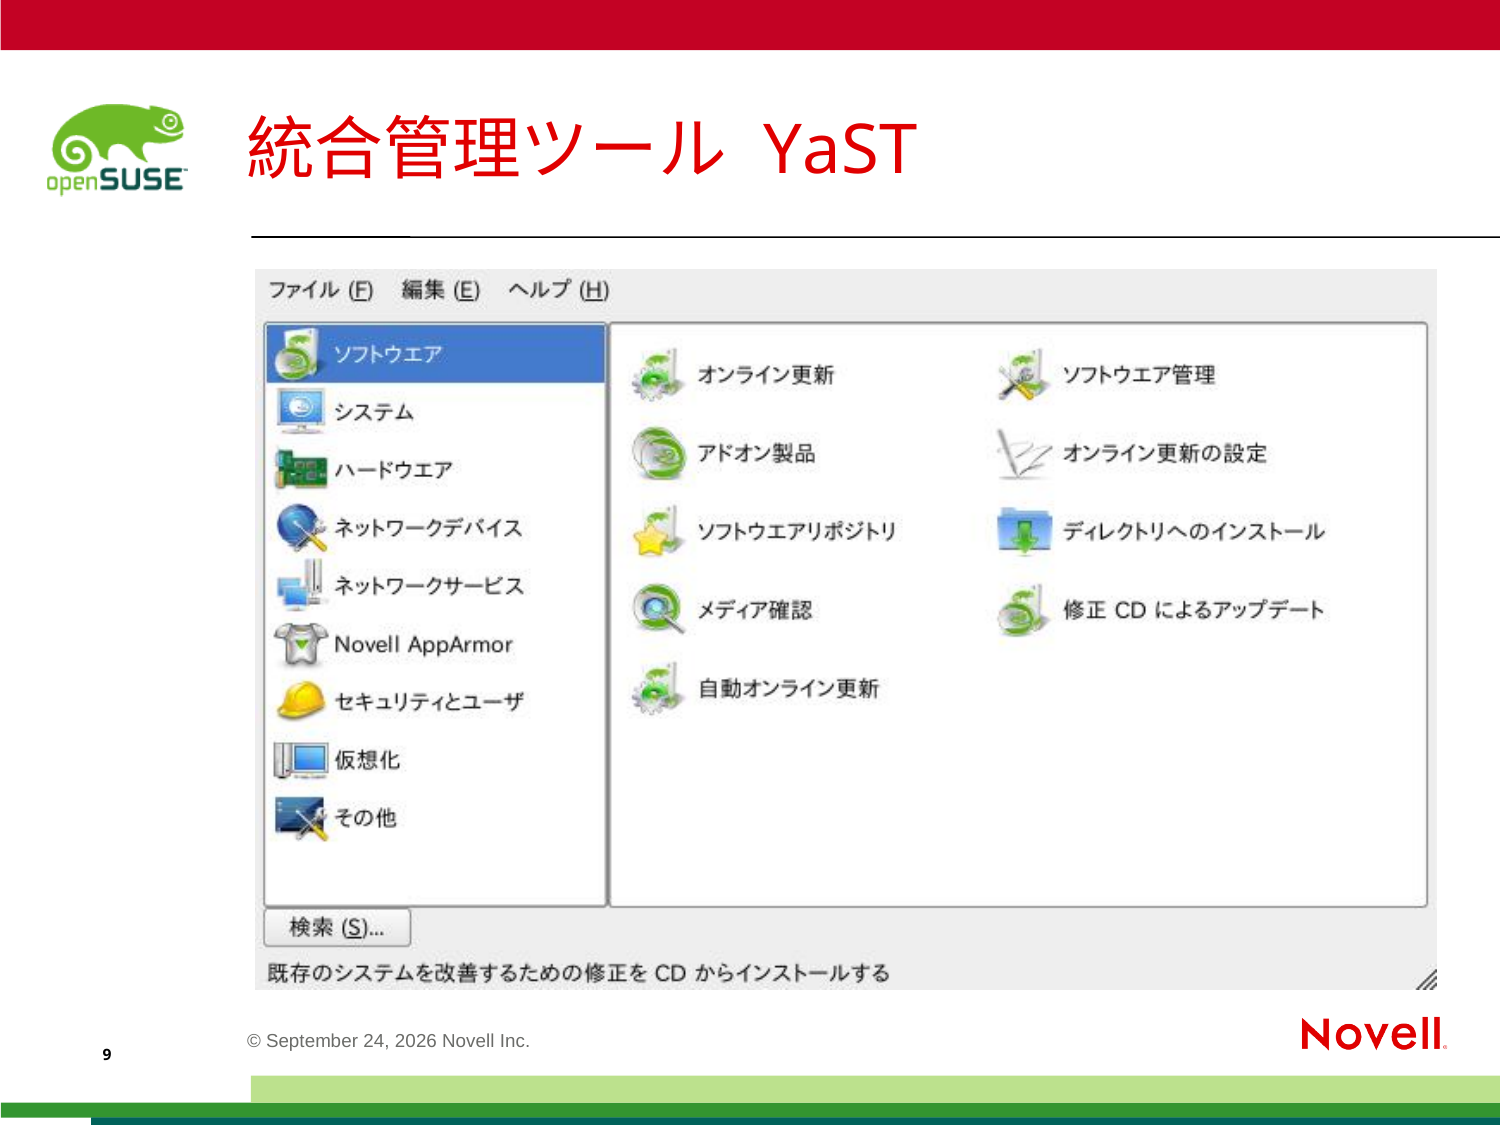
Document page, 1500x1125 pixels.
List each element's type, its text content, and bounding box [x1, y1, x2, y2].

picture [1295, 1011, 1453, 1056]
picture [47, 104, 188, 197]
picture [255, 269, 1437, 990]
title 統合管理ツール YaST [246, 60, 1409, 239]
